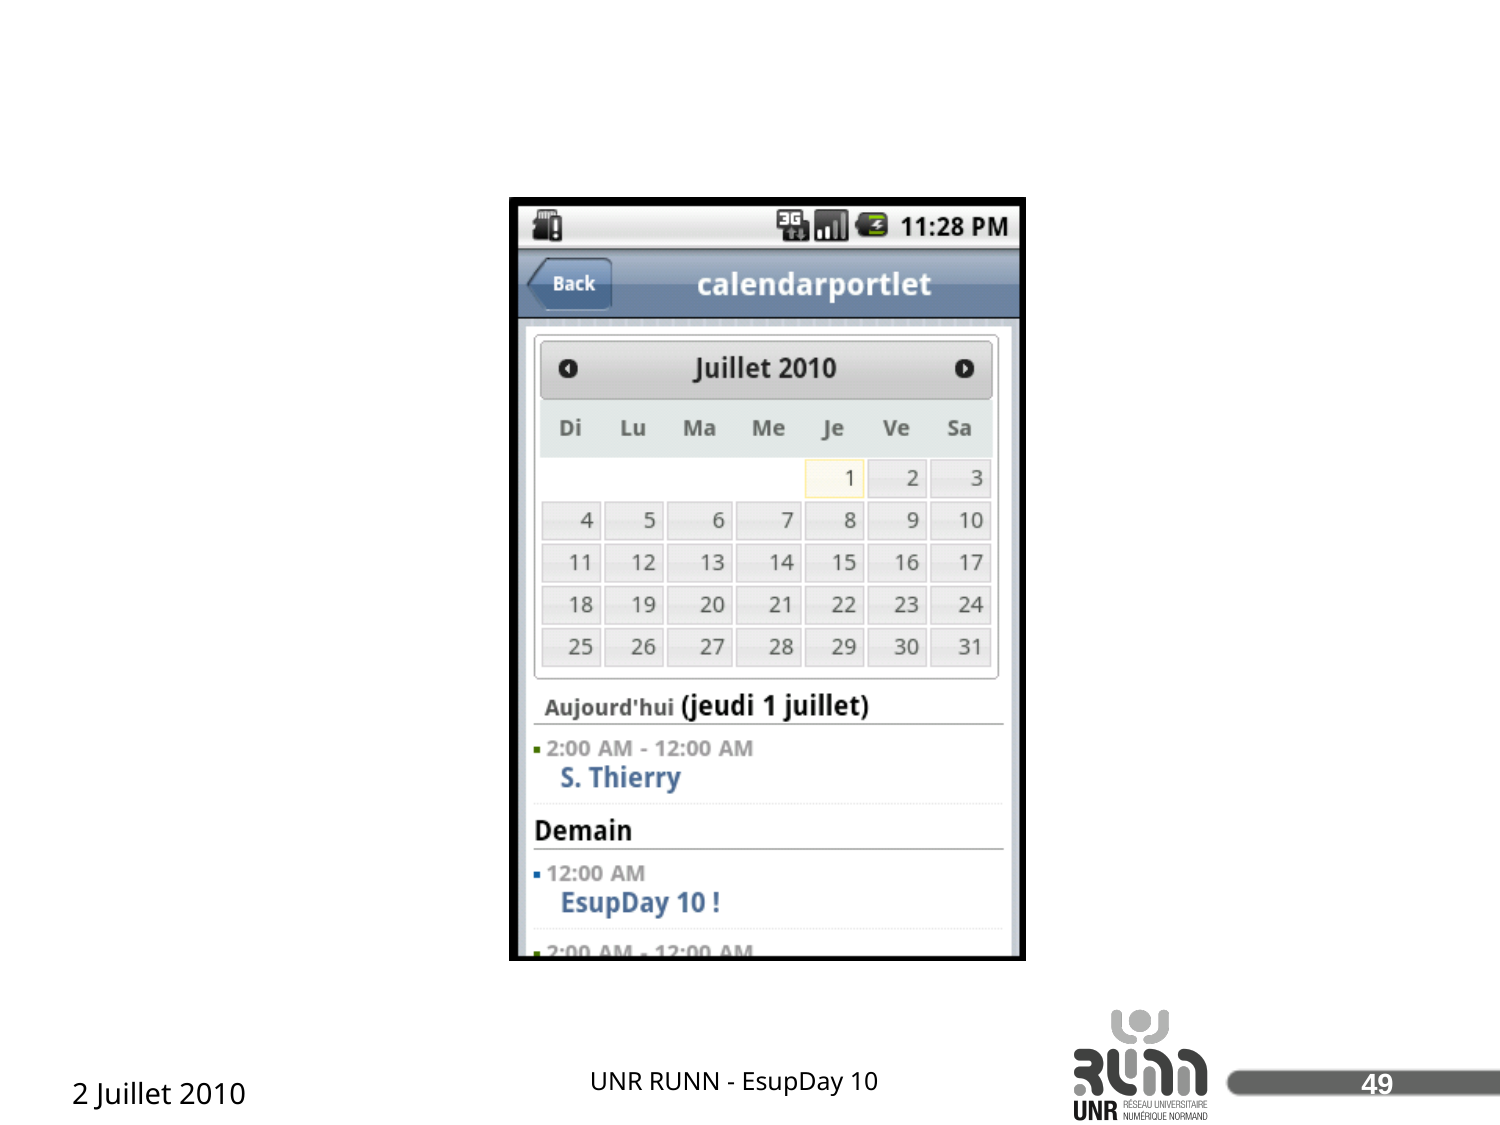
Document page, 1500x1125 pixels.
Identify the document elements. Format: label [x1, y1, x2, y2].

picture [1068, 1003, 1213, 1125]
picture [509, 197, 1026, 961]
picture [1220, 1065, 1500, 1103]
